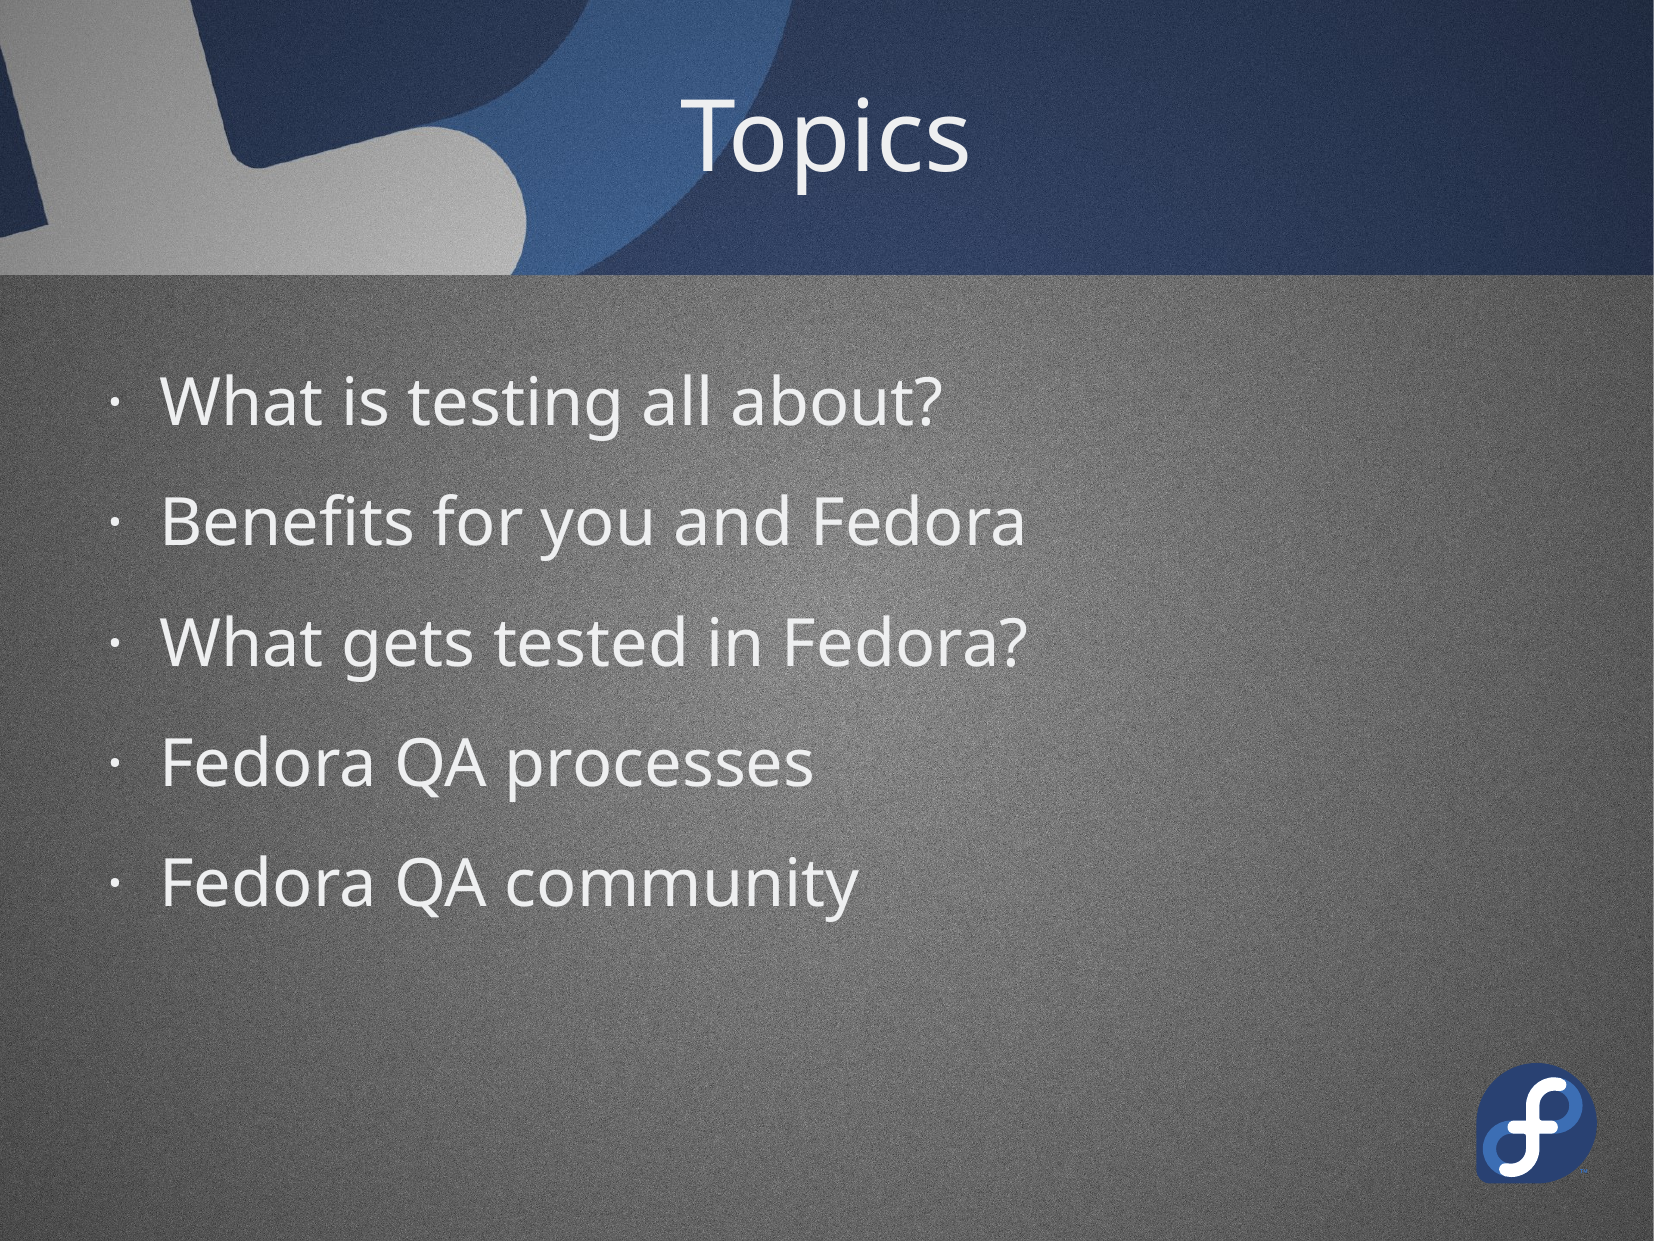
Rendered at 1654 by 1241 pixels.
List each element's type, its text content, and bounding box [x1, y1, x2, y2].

picture [0, 0, 1654, 1241]
title Topics [88, 29, 1565, 237]
list What is testing all about? Benefits for you and Fedora What gets tested in Fedora? Fedora QA processes Fedora QA community [88, 354, 1565, 1063]
